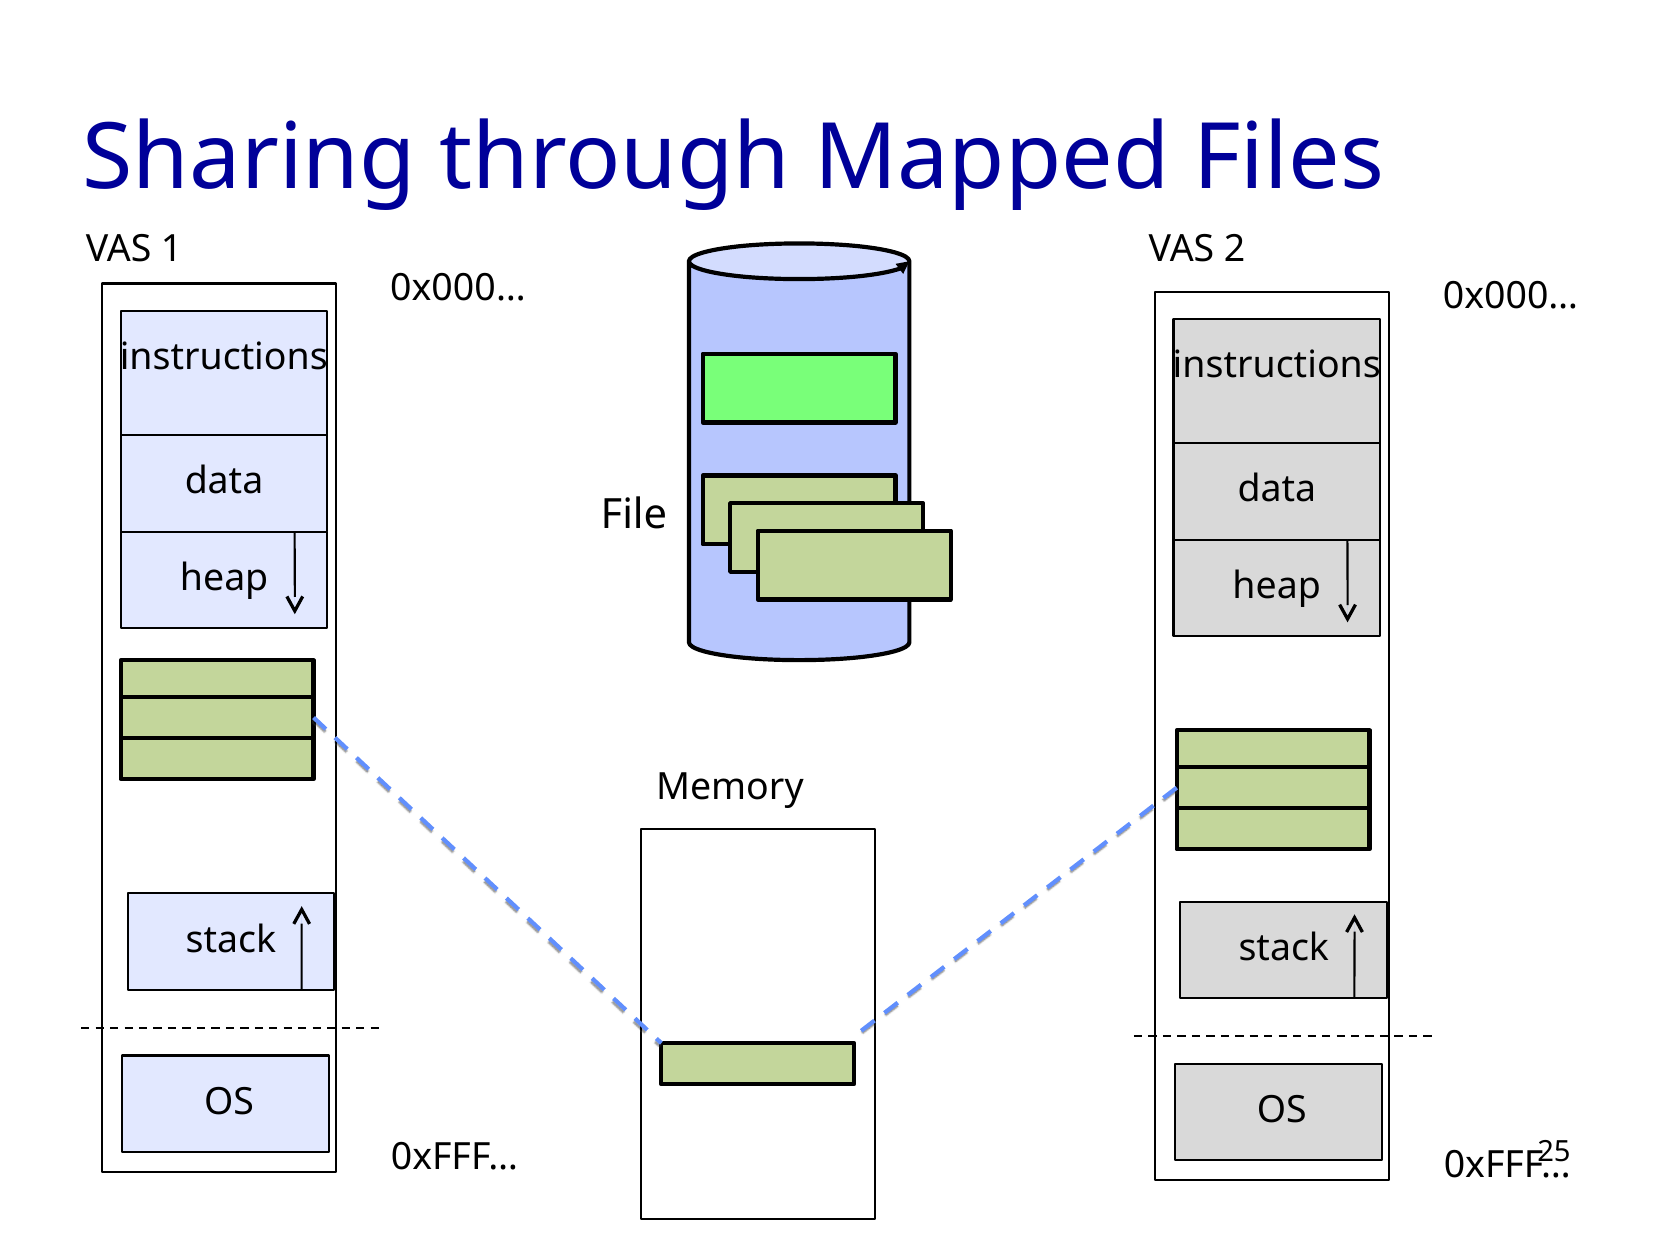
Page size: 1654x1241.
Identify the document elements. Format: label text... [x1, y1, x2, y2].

text_box stack [1223, 915, 1344, 976]
text_box OS [1242, 1077, 1322, 1138]
text_box [688, 262, 951, 661]
text_box heap [1217, 553, 1336, 614]
text_box [1173, 393, 1381, 637]
text_box [1176, 730, 1370, 850]
text_box 0x000… [375, 255, 541, 316]
text_box [1175, 1063, 1382, 1161]
text_box [120, 311, 328, 324]
text_box [127, 893, 335, 990]
text_box [120, 660, 314, 780]
text_box 0xFFF… [1428, 1132, 1586, 1193]
text_box [122, 1055, 330, 1152]
text_box 0xFFF… [376, 1124, 534, 1185]
text_box instructions [105, 324, 343, 385]
text_box [661, 1043, 855, 1085]
text_box Memory [641, 754, 819, 815]
text_box stack [170, 907, 291, 968]
title Recall: Transaction [688, 243, 910, 280]
text_box data [1222, 457, 1331, 517]
text_box [1173, 319, 1381, 333]
text_box heap [164, 545, 283, 606]
text_box VAS 2 [1133, 216, 1261, 277]
text_box VAS 1 [70, 216, 198, 277]
text_box 0x000… [1428, 264, 1594, 324]
text_box [120, 385, 328, 628]
text_box [1180, 901, 1388, 999]
text_box File [585, 479, 683, 545]
title Sharing through Mapped Files [82, 49, 1571, 257]
text_box data [170, 448, 279, 509]
text_box instructions [1157, 333, 1396, 393]
text_box OS [189, 1069, 269, 1130]
